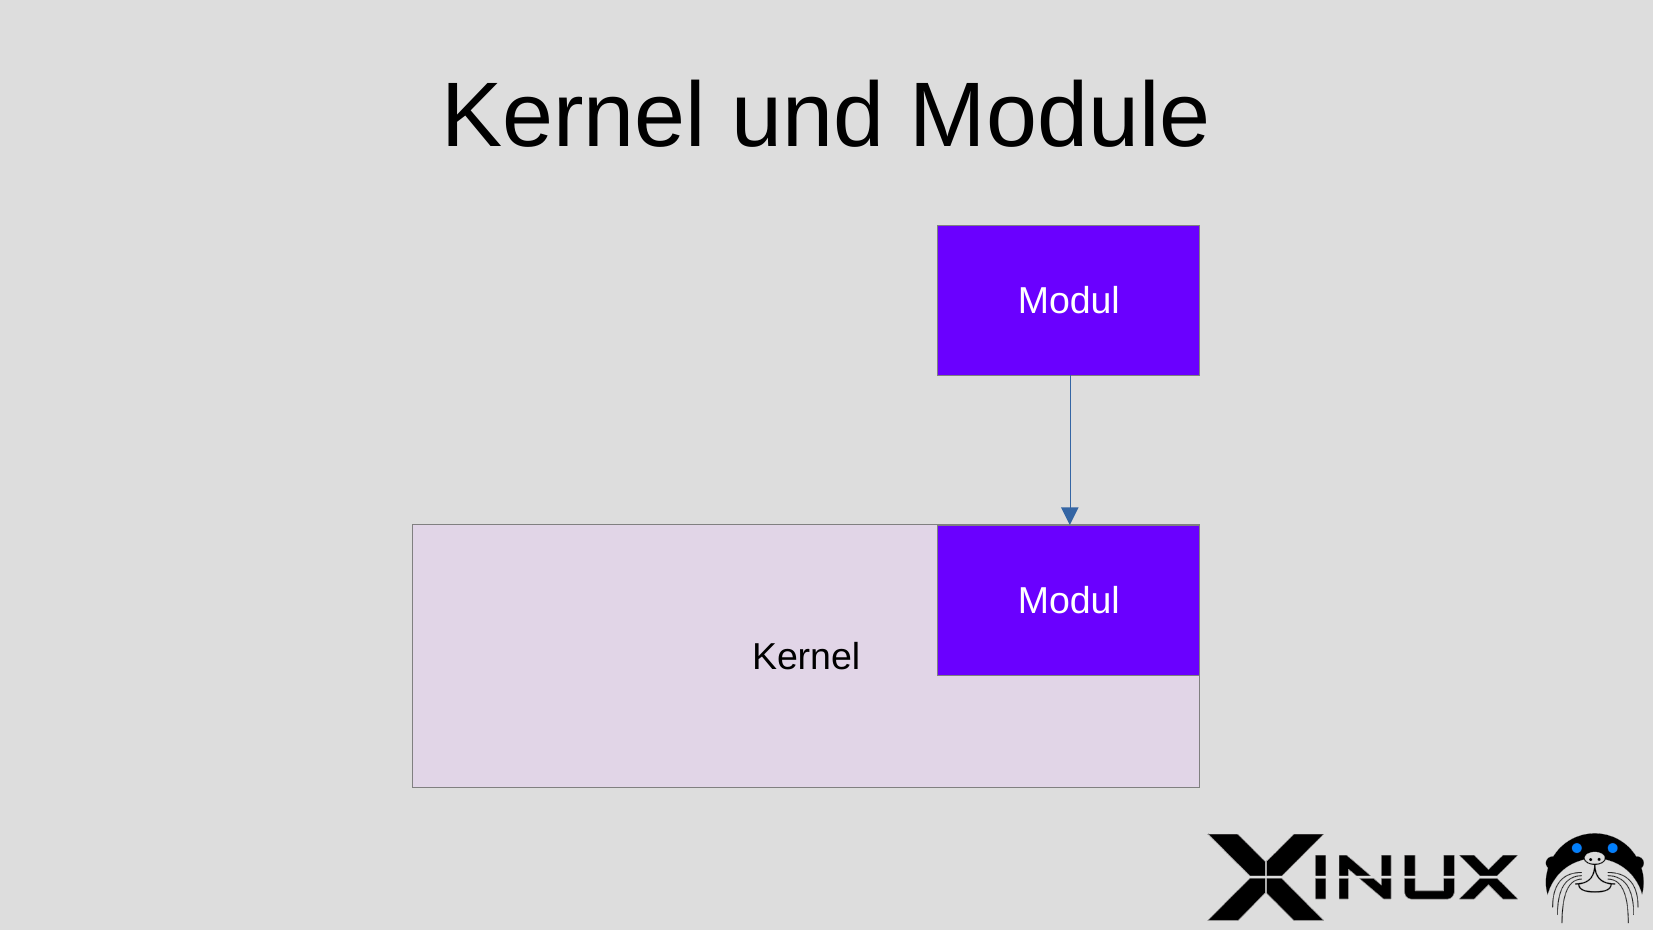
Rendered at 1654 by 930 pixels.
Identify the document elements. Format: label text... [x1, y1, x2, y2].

title Kernel und Module [82, 37, 1571, 193]
picture [1200, 824, 1650, 930]
text_box Modul [937, 525, 1200, 676]
text_box Modul [937, 225, 1200, 376]
text_box Kernel [412, 524, 1200, 788]
